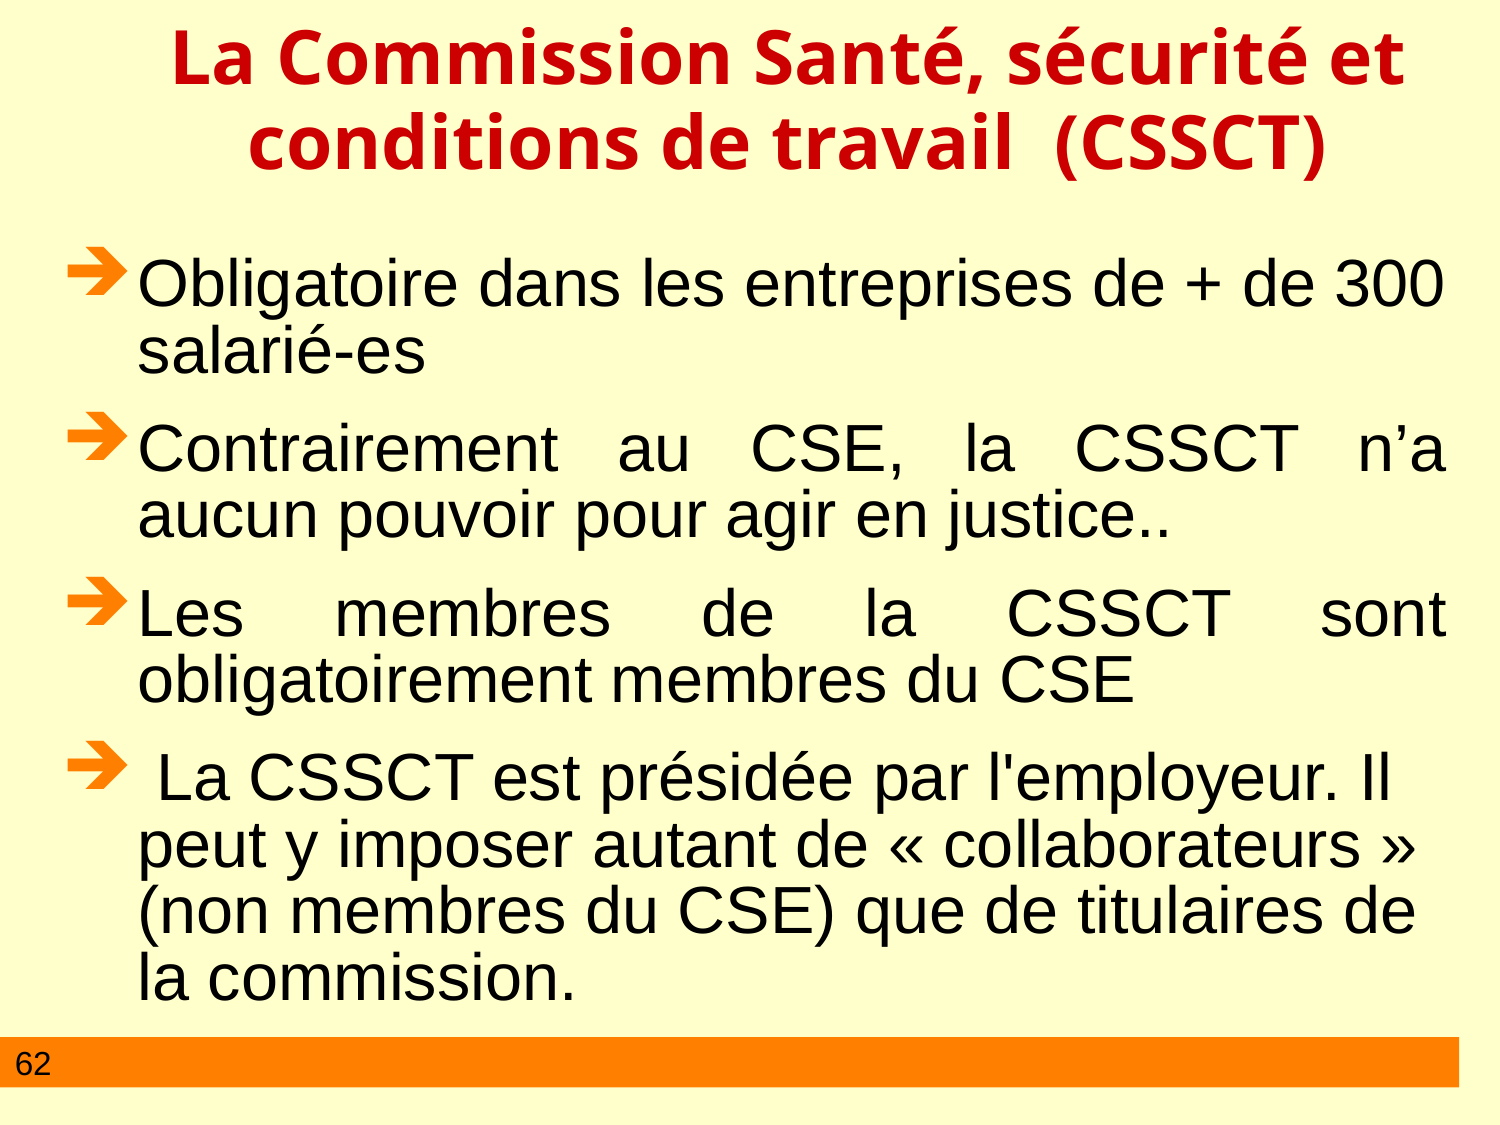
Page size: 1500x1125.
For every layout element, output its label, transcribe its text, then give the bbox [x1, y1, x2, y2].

text_box <numéro> [0, 1037, 1460, 1088]
title La Commission Santé, sécurité et conditions de travail (CSSCT) [44, 17, 1461, 341]
list Obligatoire dans les entreprises de + de 300 salarié-es Contrairement au CSE, la CSSCT n’a aucun pouvoir pour agir en justice.. Les membres de la CSSCT sont obligatoirement membres du CSE La CSSCT est présidée par l'employeur. Il peut y imposer autant de « collaborateurs » (non membres du CSE) que de titulaires de la commission. [44, 147, 1463, 1125]
